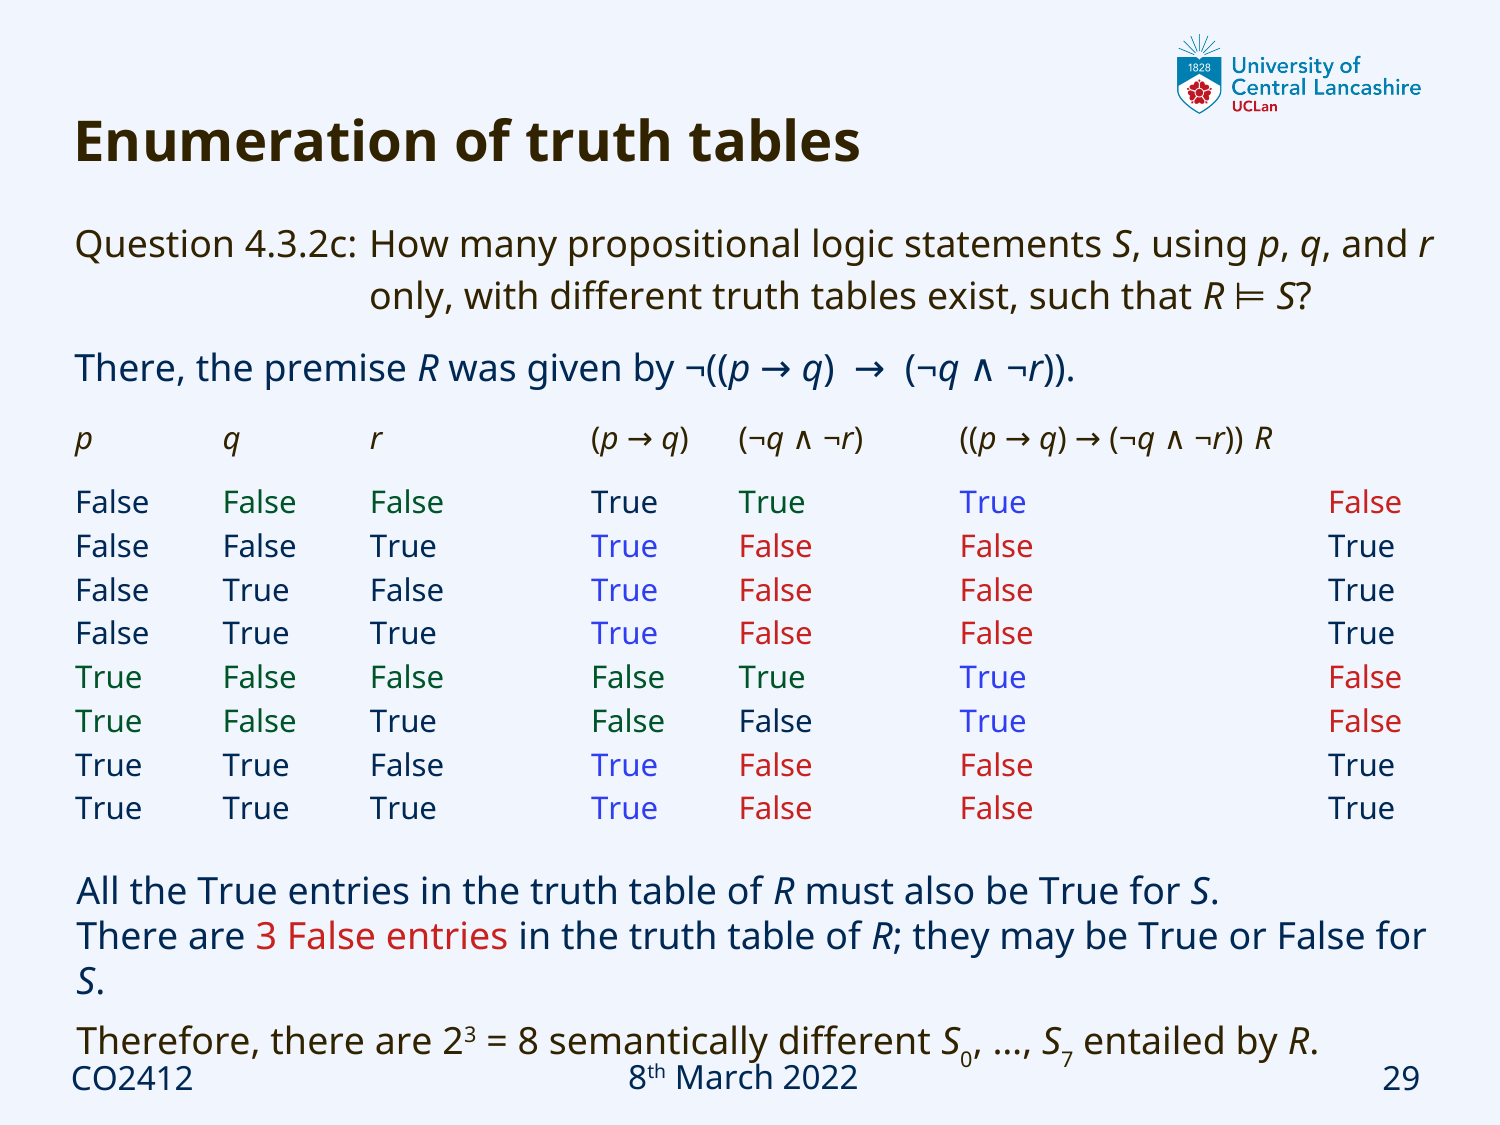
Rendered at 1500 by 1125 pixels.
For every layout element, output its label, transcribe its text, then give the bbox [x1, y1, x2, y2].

text_box p q r (p → q) (¬q ∧ ¬r) ((p → q) → (¬q ∧ ¬r)) R False False False True True True False False False True True False False True False True False True False False True False True True True False False True True False False False True True False True False True False False True False True True False True False False True True True True True False False True [60, 404, 1481, 896]
text_box There, the premise R was given by ¬((p → q) → (¬q ∧ ¬r)). [59, 328, 1435, 397]
text_box Question 4.3.2c: How many propositional logic statements S, using p, q, and r only, with different truth tables exist, such that R ⊨ S? [59, 204, 1486, 325]
title Enumeration of truth tables [58, 93, 1475, 186]
text_box All the True entries in the truth table of R must also be True for S. There are 3 False entries in the truth table of R; they may be True or False for S. Therefore, there are 23 = 8 semantically different S0, …, S7 entailed by R. [61, 859, 1449, 1034]
picture [1177, 34, 1421, 93]
